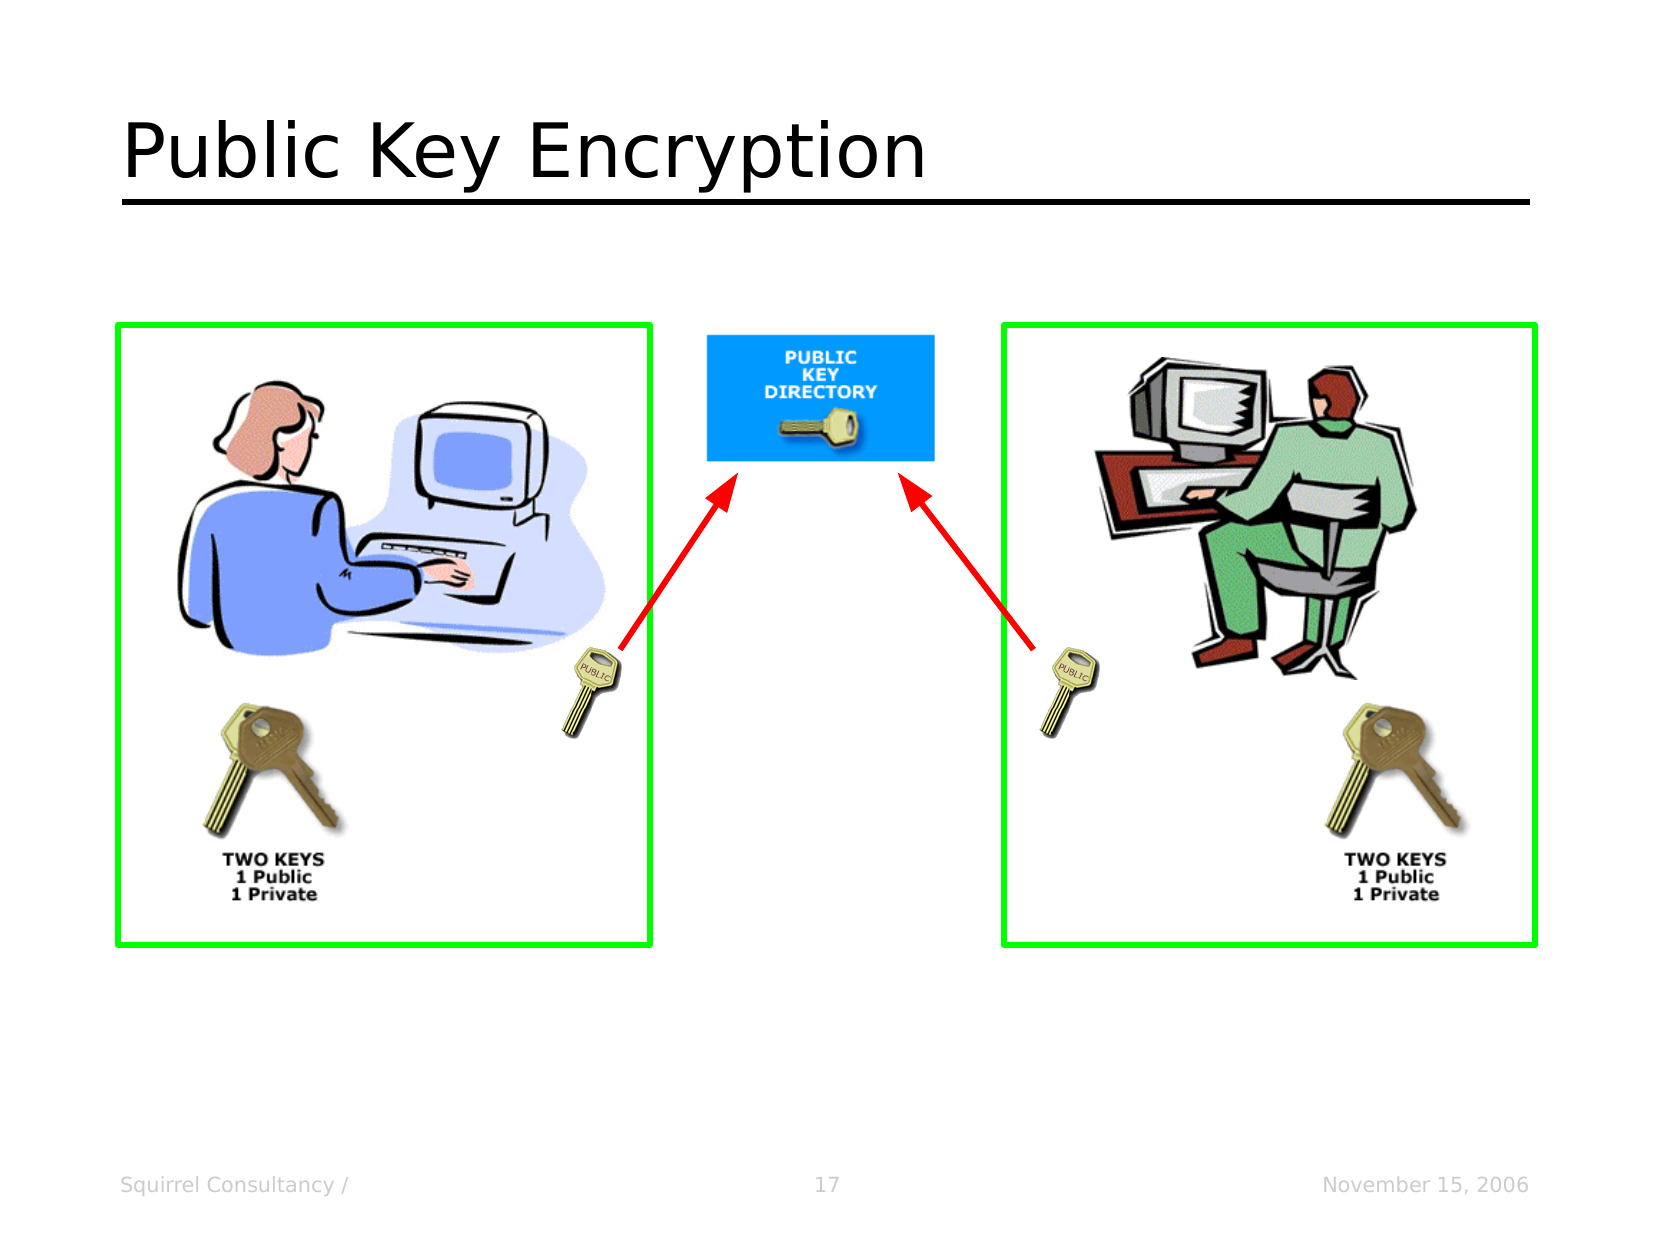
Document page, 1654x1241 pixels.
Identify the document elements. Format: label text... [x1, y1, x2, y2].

picture [188, 696, 355, 912]
picture [1310, 696, 1477, 912]
picture [177, 357, 622, 739]
picture [700, 328, 945, 473]
picture [1039, 357, 1471, 739]
title Public Key Encryption [121, 102, 1534, 200]
